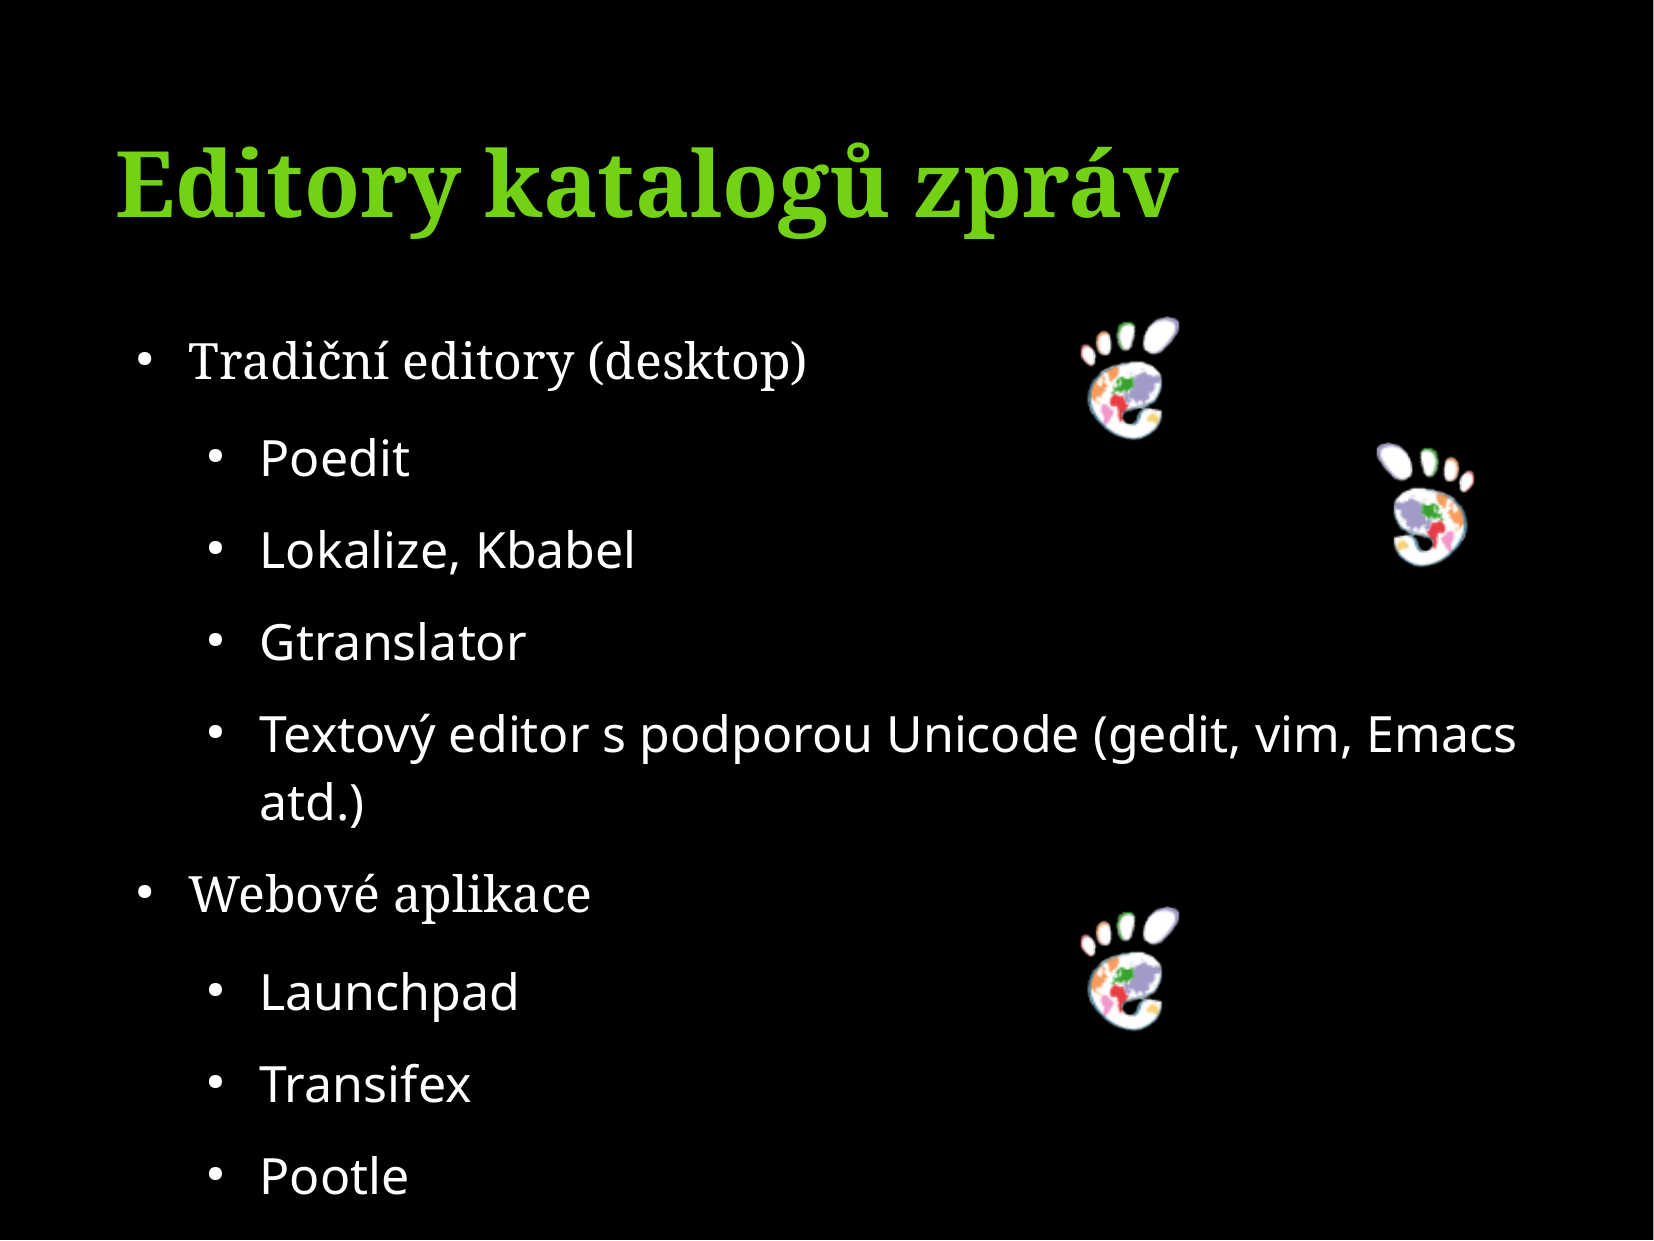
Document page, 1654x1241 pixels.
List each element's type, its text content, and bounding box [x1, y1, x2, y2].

picture [1375, 442, 1477, 570]
picture [1079, 316, 1182, 443]
list Tradiční editory (desktop) Poedit Lokalize, Kbabel Gtranslator Textový editor s podporou Unicode (gedit, vim, Emacs atd.) Webové aplikace Launchpad Transifex Pootle [118, 325, 1536, 1145]
title Editory katalogů zpráv [115, 78, 1539, 287]
picture [1079, 906, 1182, 1034]
